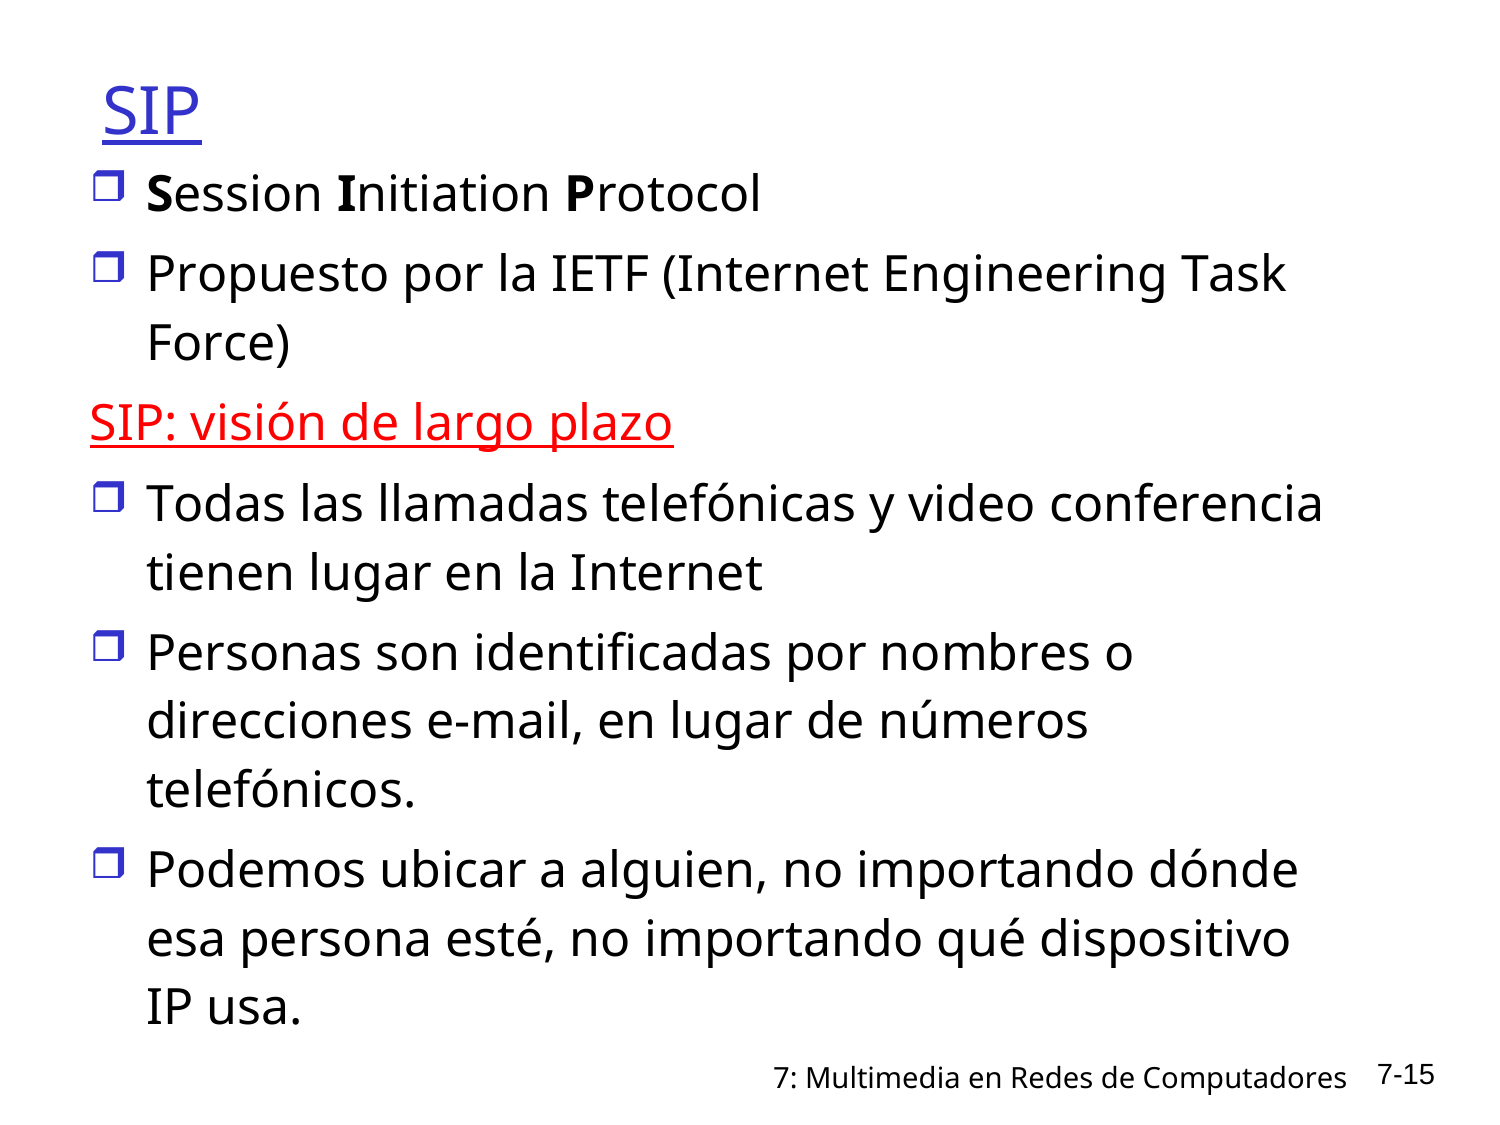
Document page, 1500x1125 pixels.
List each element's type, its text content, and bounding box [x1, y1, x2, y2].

list Session Initiation Protocol Propuesto por la IETF (Internet Engineering Task Force) SIP: visión de largo plazo Todas las llamadas telefónicas y video conferencia tienen lugar en la Internet Personas son identificadas por nombres o direcciones e-mail, en lugar de números telefónicos. Podemos ubicar a alguien, no importando dónde esa persona esté, no importando qué dispositivo IP usa. [75, 149, 1351, 956]
title SIP [87, 37, 1363, 181]
